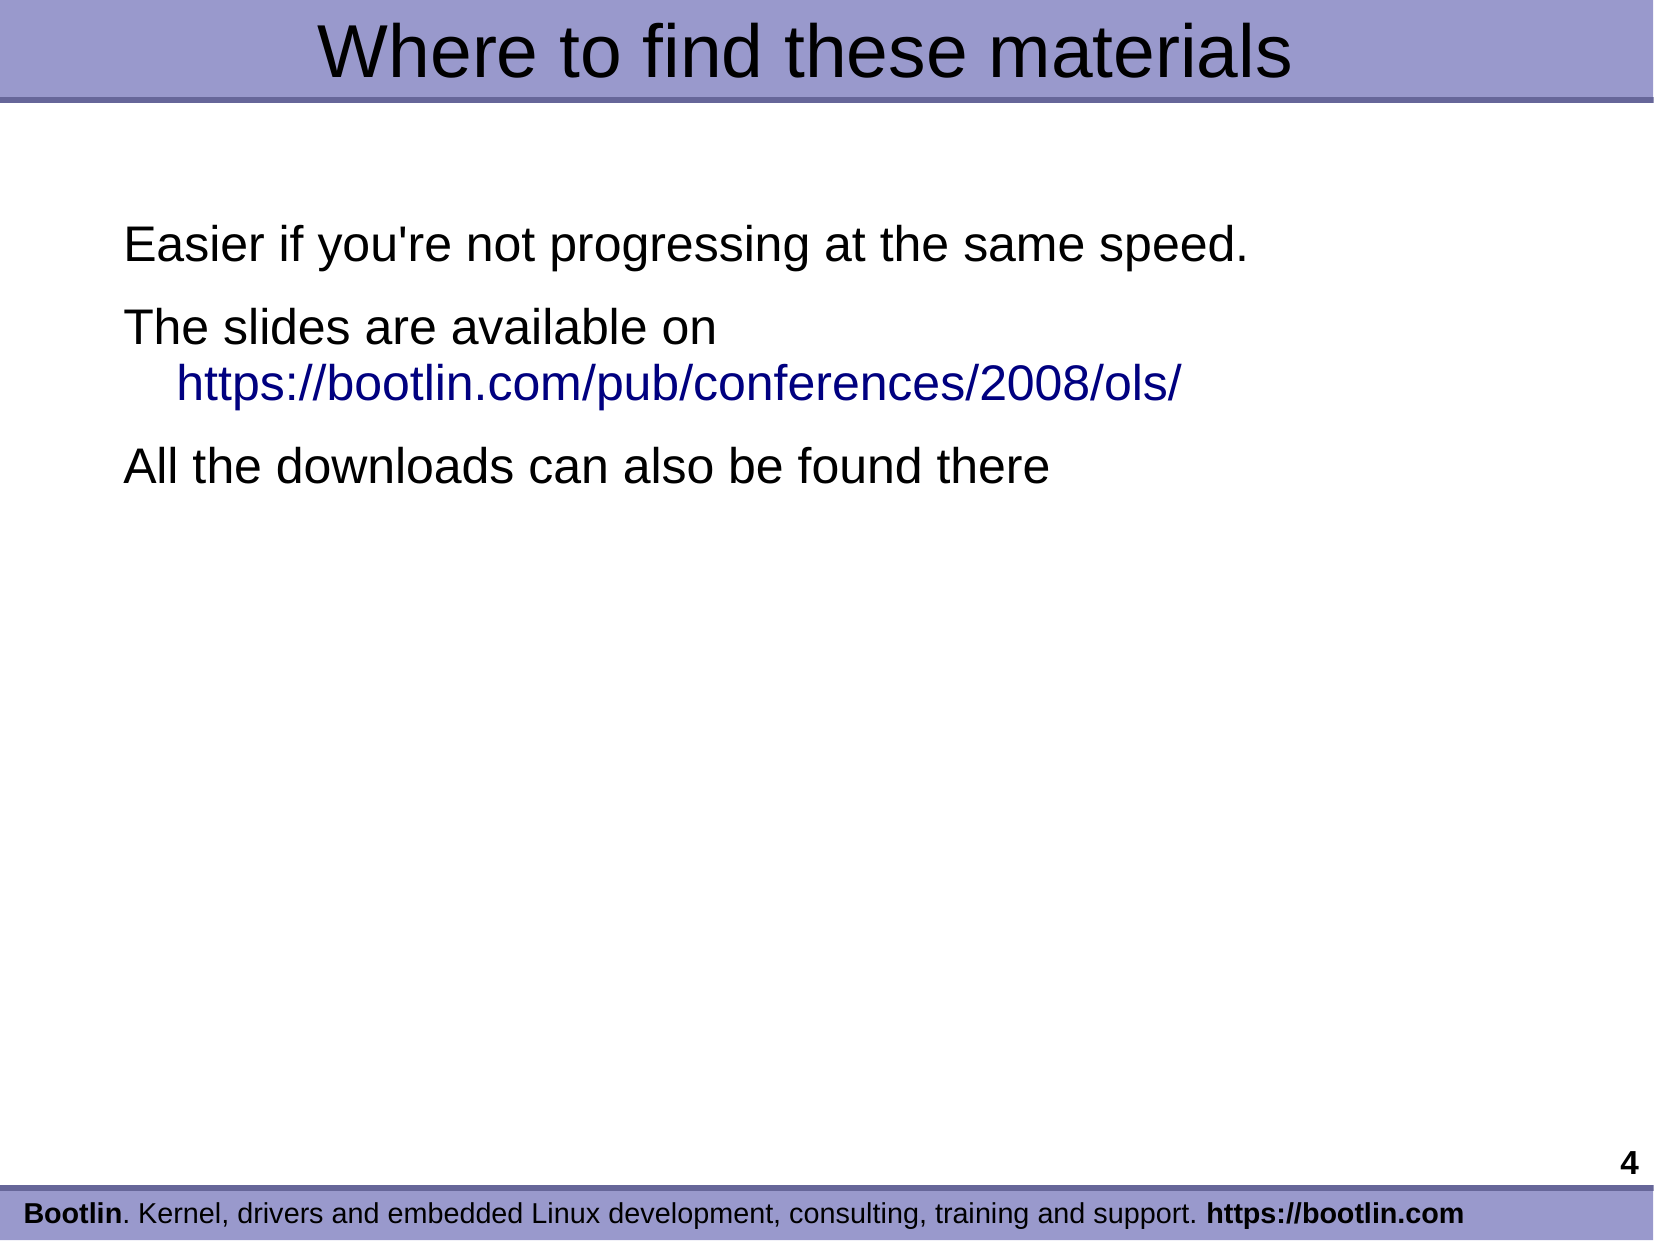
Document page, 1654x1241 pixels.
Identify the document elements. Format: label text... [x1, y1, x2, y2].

list Easier if you're not progressing at the same speed. The slides are available on https://bootlin.com/pub/conferences/2008/ols/ All the downloads can also be found there [105, 216, 1518, 1066]
title Where to find these materials [60, 5, 1551, 97]
